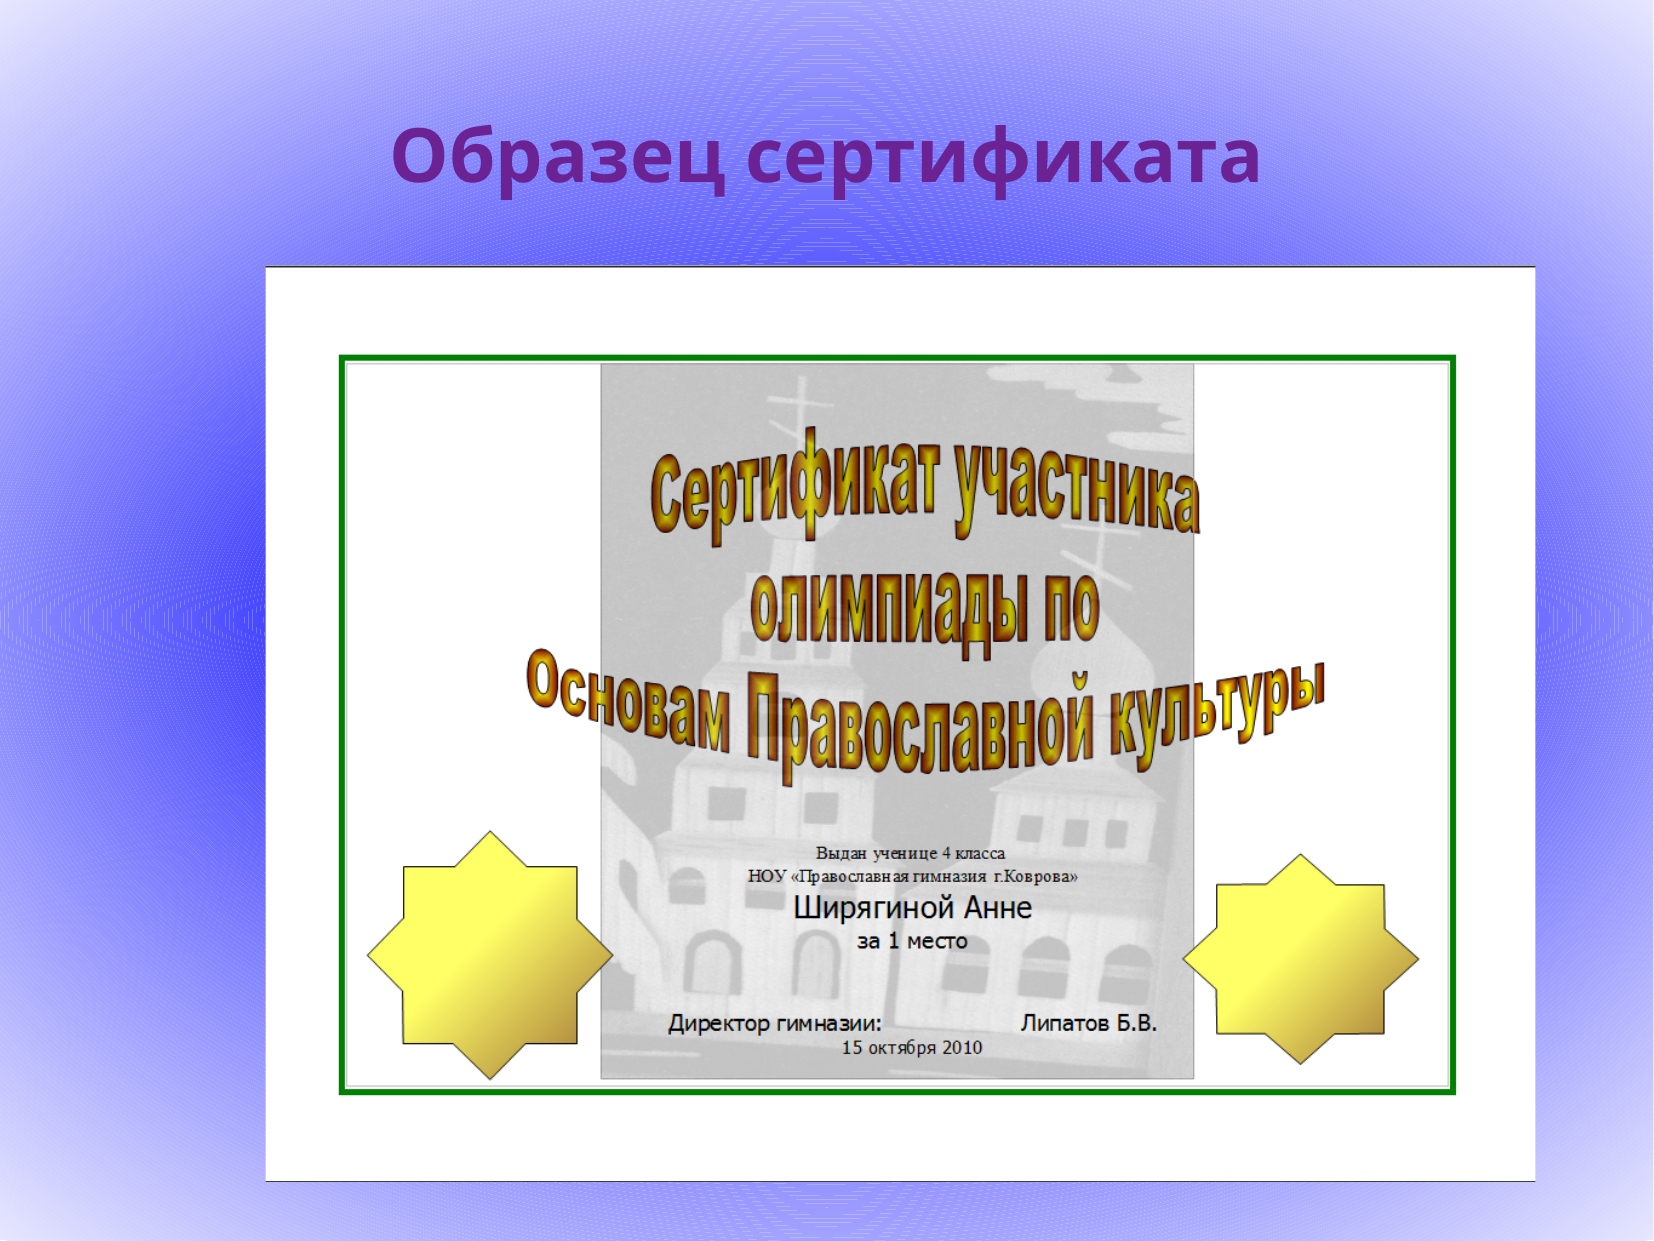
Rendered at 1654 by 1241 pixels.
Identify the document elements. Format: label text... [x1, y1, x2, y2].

title Образец сертификата [82, 49, 1571, 257]
picture [265, 265, 1536, 1182]
